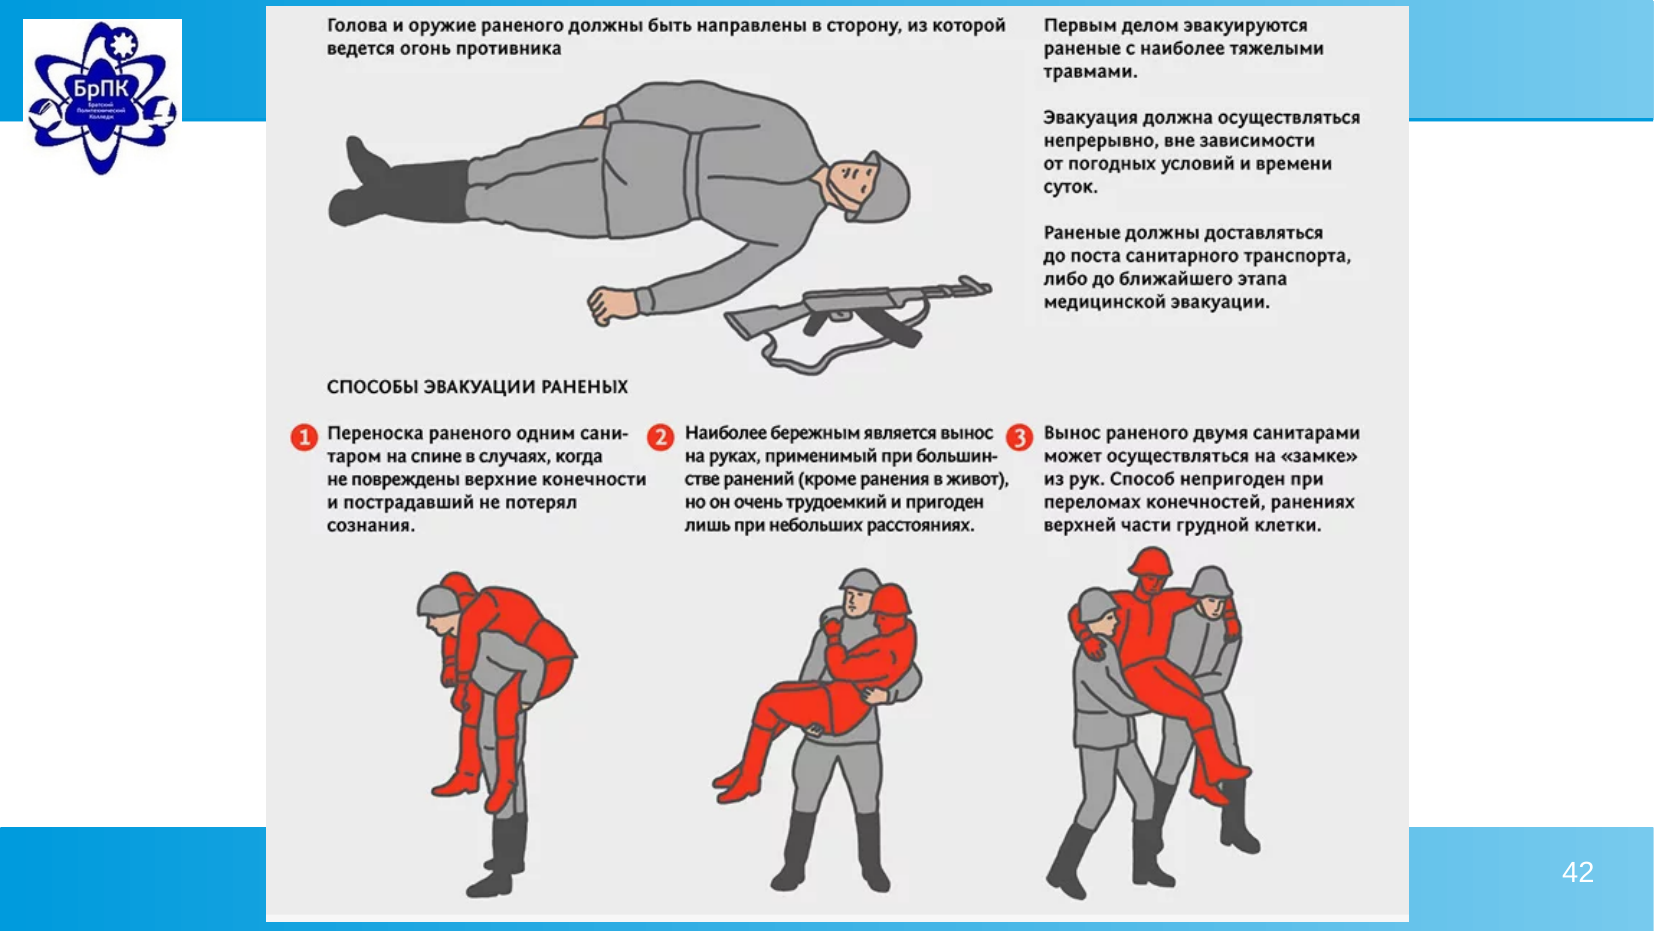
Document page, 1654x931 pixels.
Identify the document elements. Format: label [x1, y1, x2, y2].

picture [266, 6, 1409, 922]
picture [23, 20, 182, 178]
